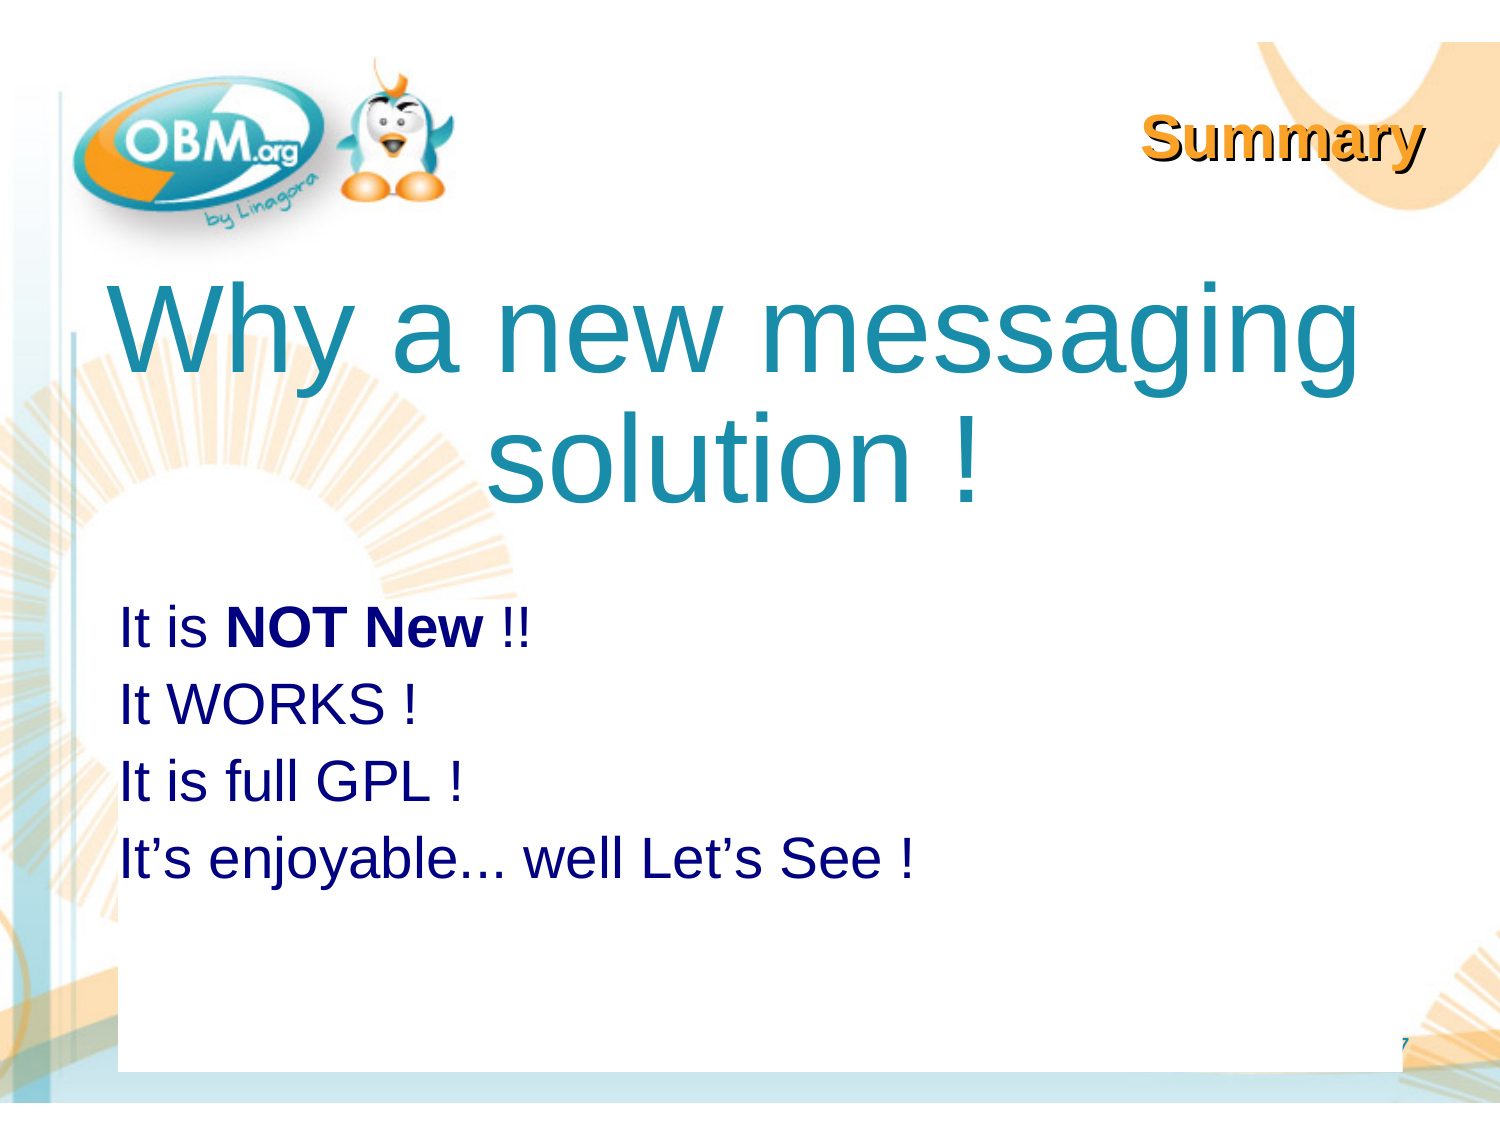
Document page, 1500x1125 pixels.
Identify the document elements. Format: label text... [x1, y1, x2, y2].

picture [0, 42, 1500, 1103]
text_box Why a new messaging solution ! [91, 260, 1379, 546]
title Summary [466, 21, 1426, 257]
list It is NOT New !! It WORKS ! It is full GPL ! It’s enjoyable... well Let’s See ! [118, 599, 1403, 1072]
